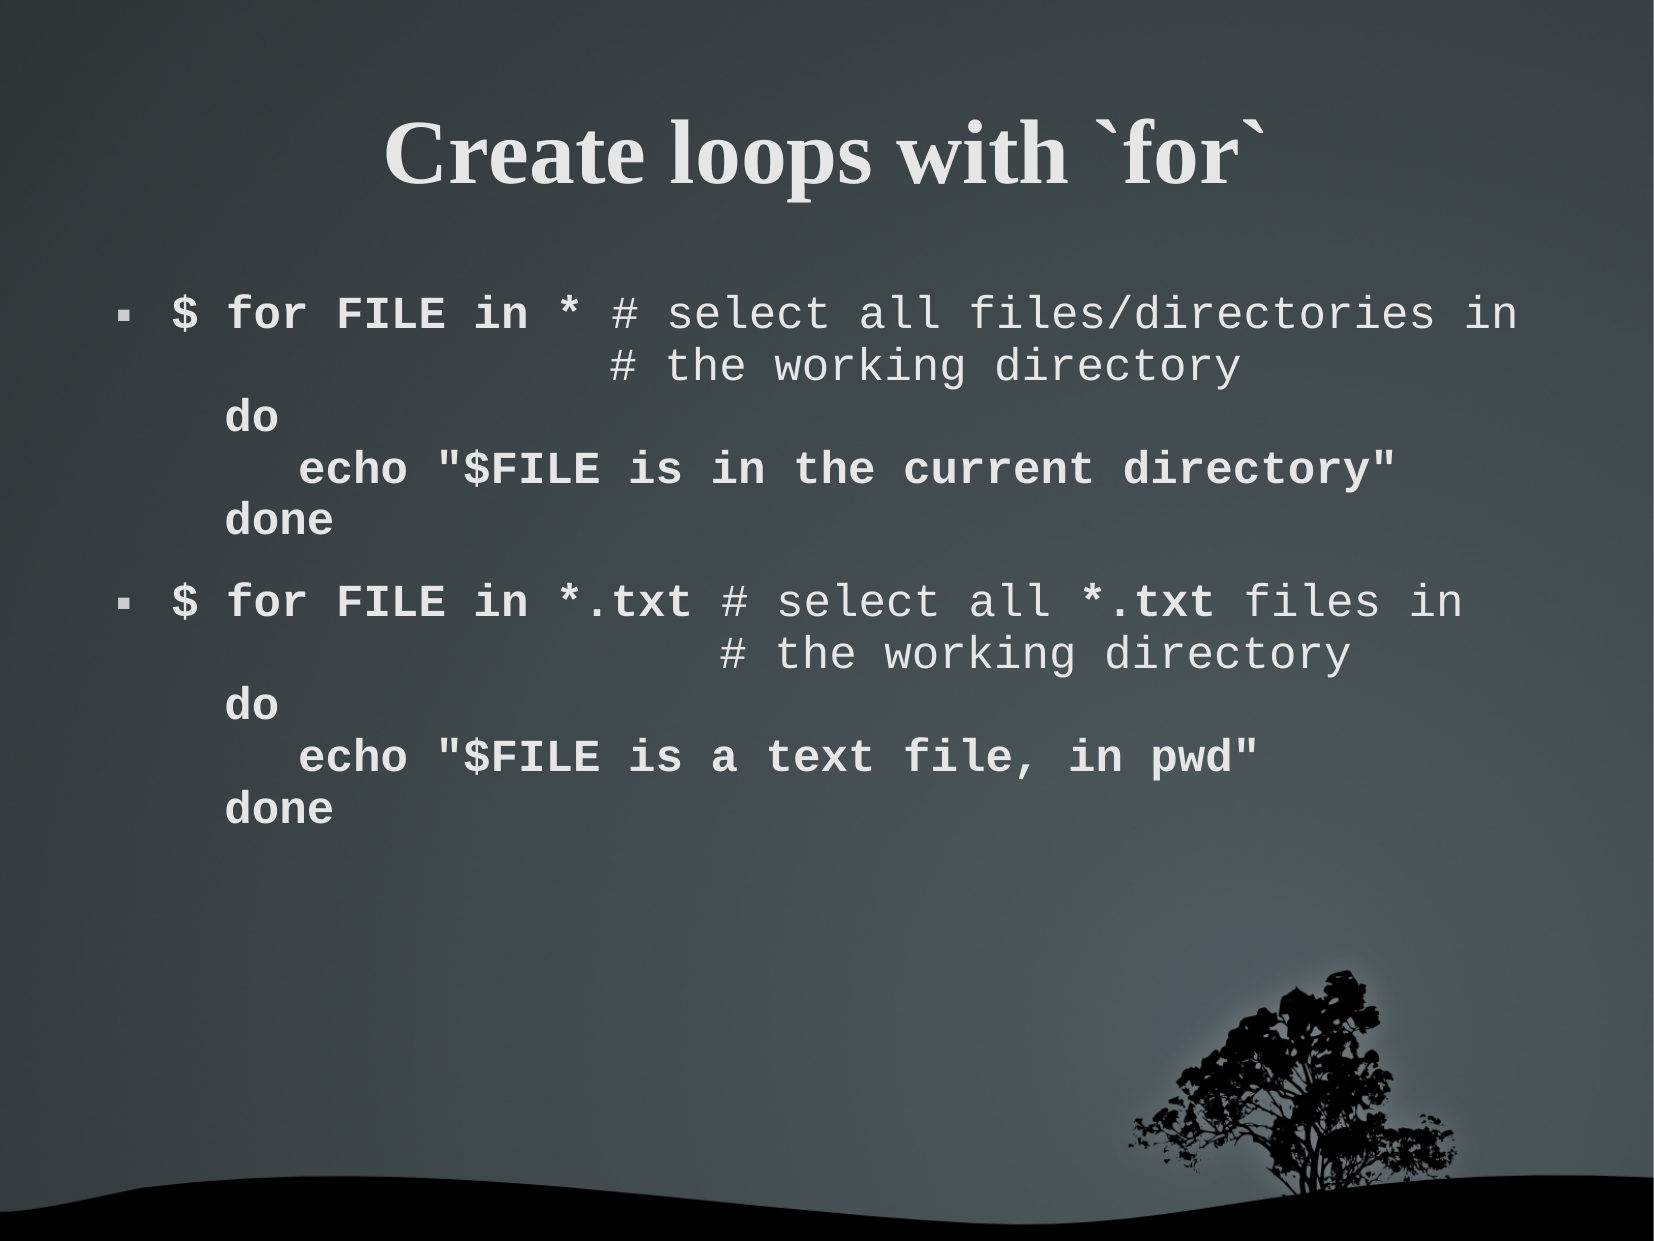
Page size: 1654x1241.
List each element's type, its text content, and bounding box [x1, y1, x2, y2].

list $ for FILE in * # select all files/directories in # the working directory do echo "$FILE is in the current directory" done $ for FILE in *.txt # select all *.txt files in # the working directory do echo "$FILE is a text file, in pwd" done [82, 290, 1571, 1109]
picture [0, 0, 1654, 1241]
title Create loops with `for` [82, 49, 1571, 257]
